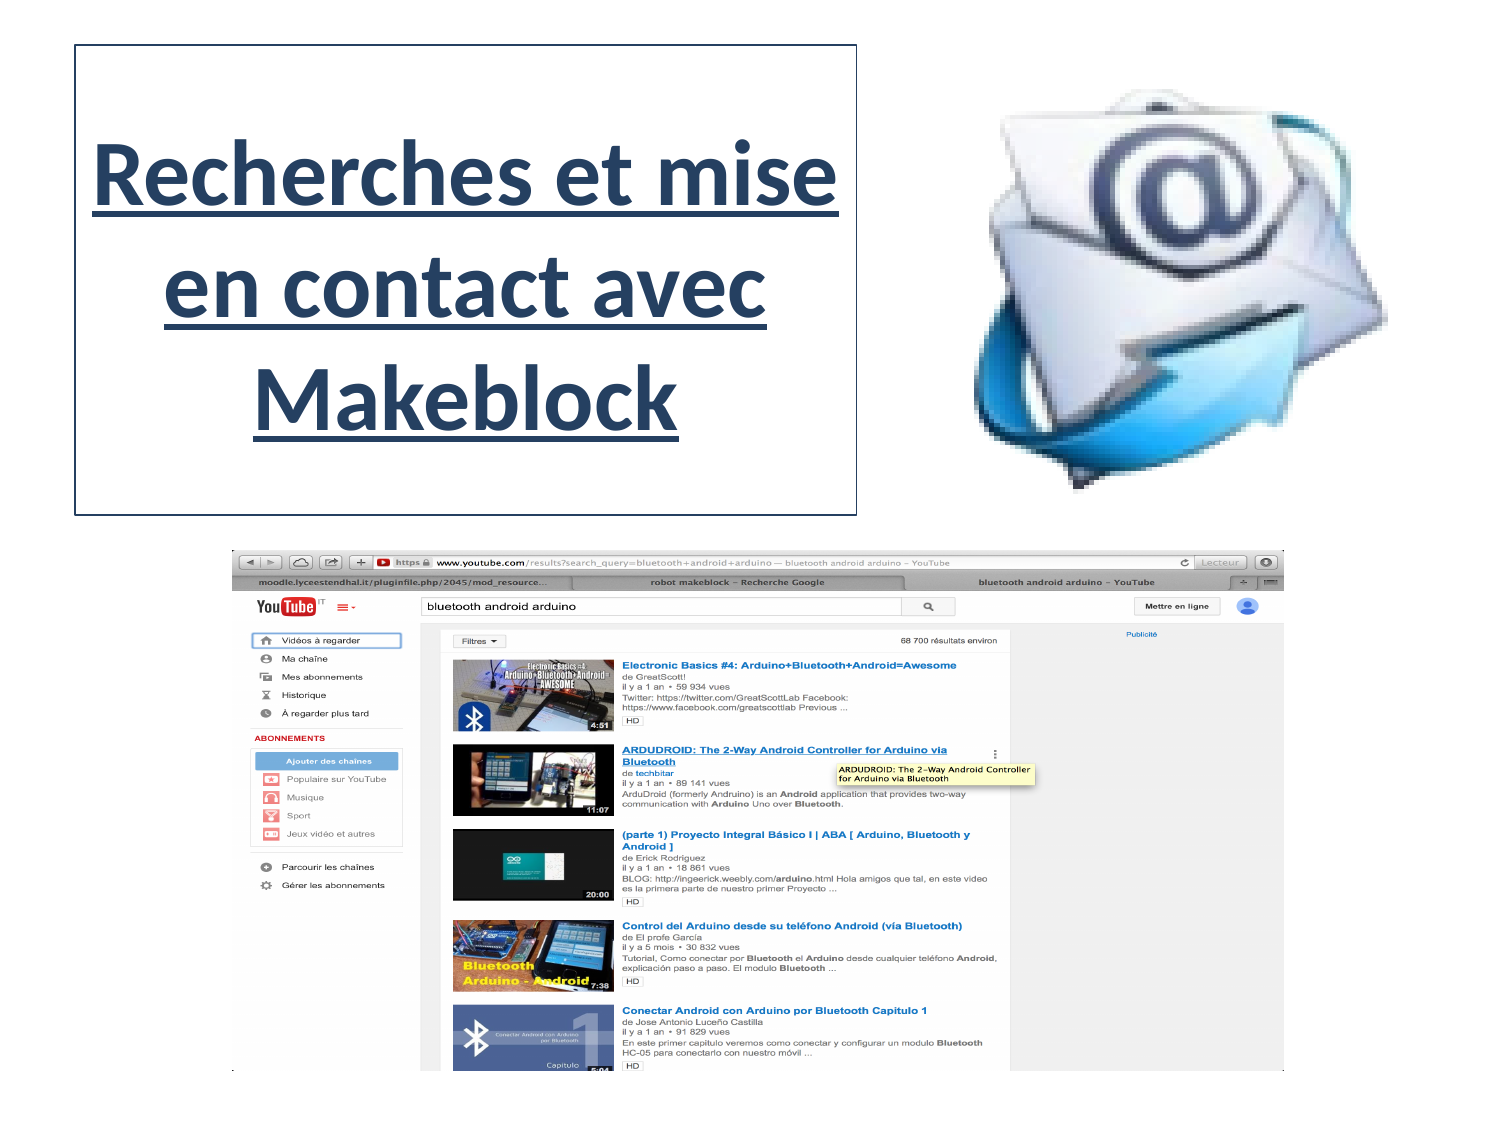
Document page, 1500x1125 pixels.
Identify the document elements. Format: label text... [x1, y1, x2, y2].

picture [232, 550, 1284, 1071]
picture [974, 90, 1388, 494]
title Recherches et mise en contact avec Makeblock [75, 45, 857, 516]
